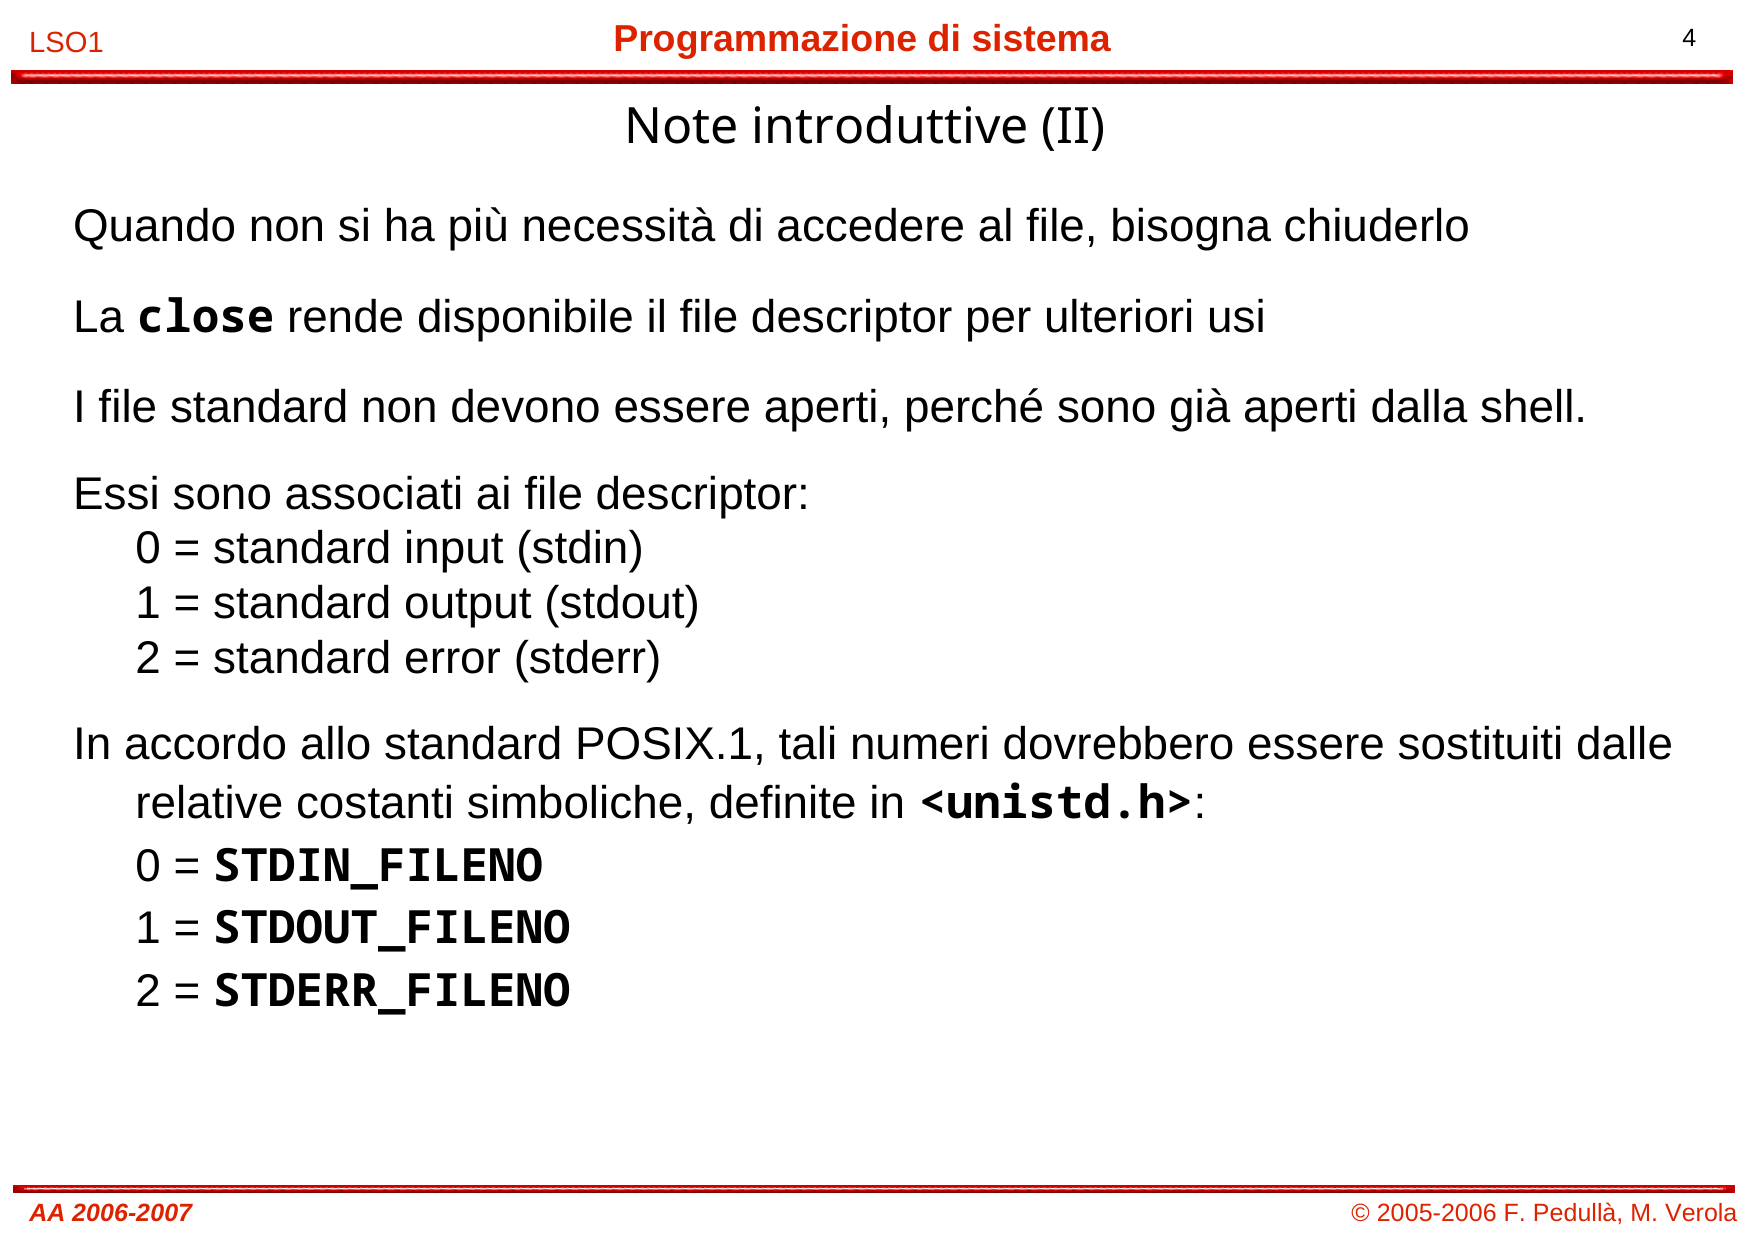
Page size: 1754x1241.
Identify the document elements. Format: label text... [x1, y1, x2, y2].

list Quando non si ha più necessità di accedere al file, bisogna chiuderlo La close rende disponibile il file descriptor per ulteriori usi I file standard non devono essere aperti, perché sono già aperti dalla shell. Essi sono associati ai file descriptor: 0 = standard input (stdin) 1 = standard output (stdout) 2 = standard error (stderr) In accordo allo standard POSIX.1, tali numeri dovrebbero essere sostituiti dalle relative costanti simboliche, definite in <unistd.h>: 0 = STDIN_FILENO 1 = STDOUT_FILENO 2 = STDERR_FILENO [58, 188, 1696, 1108]
picture [11, 70, 1733, 84]
title Note introduttive (II) [514, 78, 1217, 174]
picture [13, 1185, 1735, 1193]
